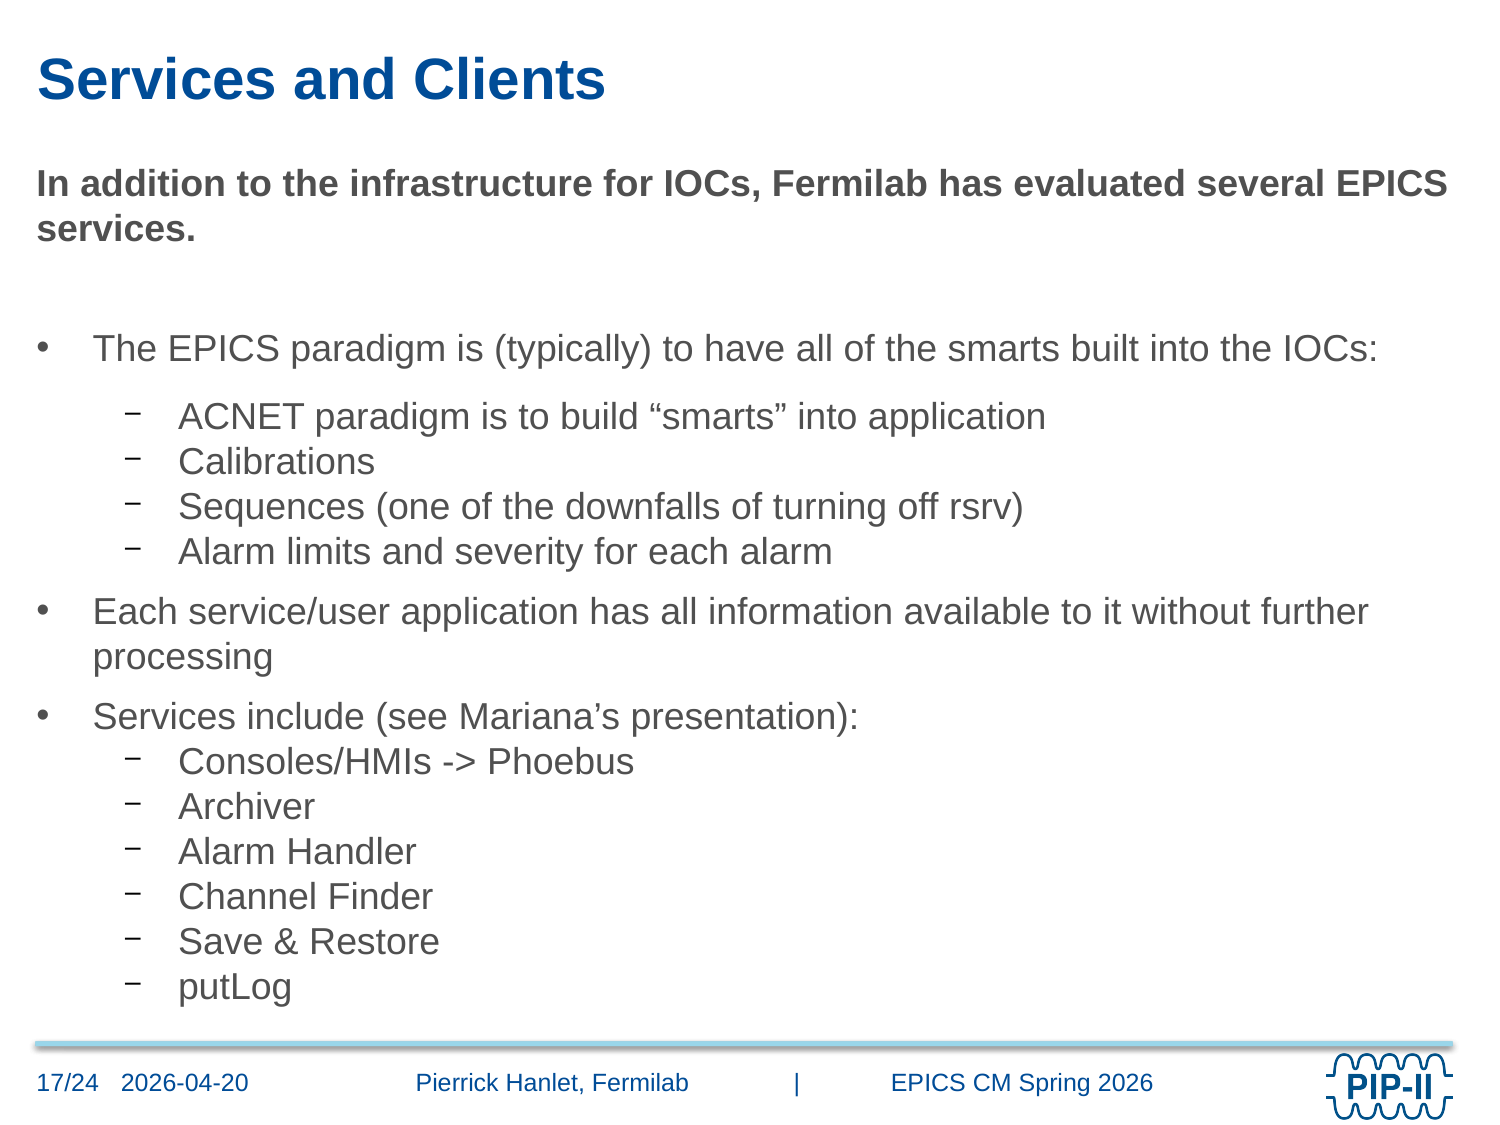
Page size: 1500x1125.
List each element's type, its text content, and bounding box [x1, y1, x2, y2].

slide_number <number>/24 [36, 1066, 105, 1106]
slide_number 2026-04-20 [120, 1066, 276, 1107]
picture [1326, 1053, 1453, 1120]
list In addition to the infrastructure for IOCs, Fermilab has evaluated several EPICS services. The EPICS paradigm is (typically) to have all of the smarts built into the IOCs: ACNET paradigm is to build “smarts” into application Calibrations Sequences (one of the downfalls of turning off rsrv) Alarm limits and severity for each alarm Each service/user application has all information available to it without further processing Services include (see Mariana’s presentation): Consoles/HMIs -> Phoebus Archiver Alarm Handler Channel Finder Save & Restore putLog [36, 158, 1460, 991]
title Services and Clients [37, 41, 1463, 112]
footer Pierrick Hanlet, Fermilab | EPICS CM Spring 2026 [293, 1066, 1279, 1107]
